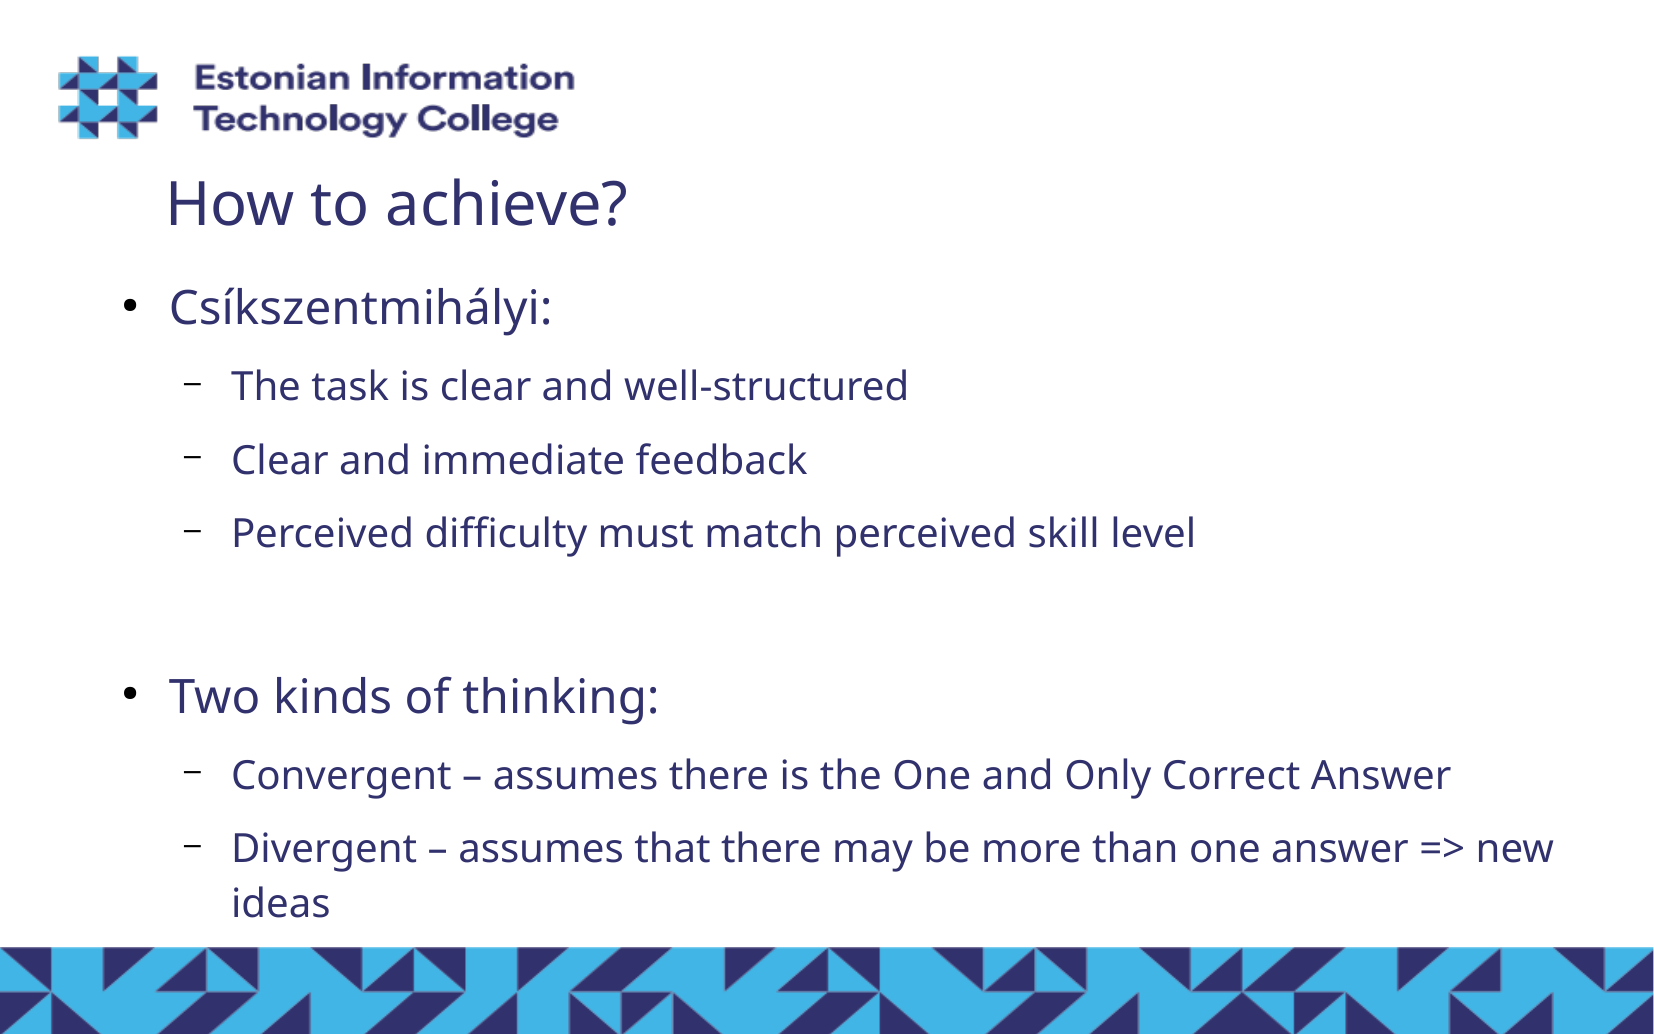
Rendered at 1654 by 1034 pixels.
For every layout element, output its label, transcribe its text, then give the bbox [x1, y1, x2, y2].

title How to achieve? [165, 147, 1217, 256]
list Csíkszentmihályi: The task is clear and well-structured Clear and immediate feedback Perceived difficulty must match perceived skill level Two kinds of thinking: Convergent – assumes there is the One and Only Correct Answer Divergent – assumes that there may be more than one answer => new ideas [106, 273, 1630, 934]
